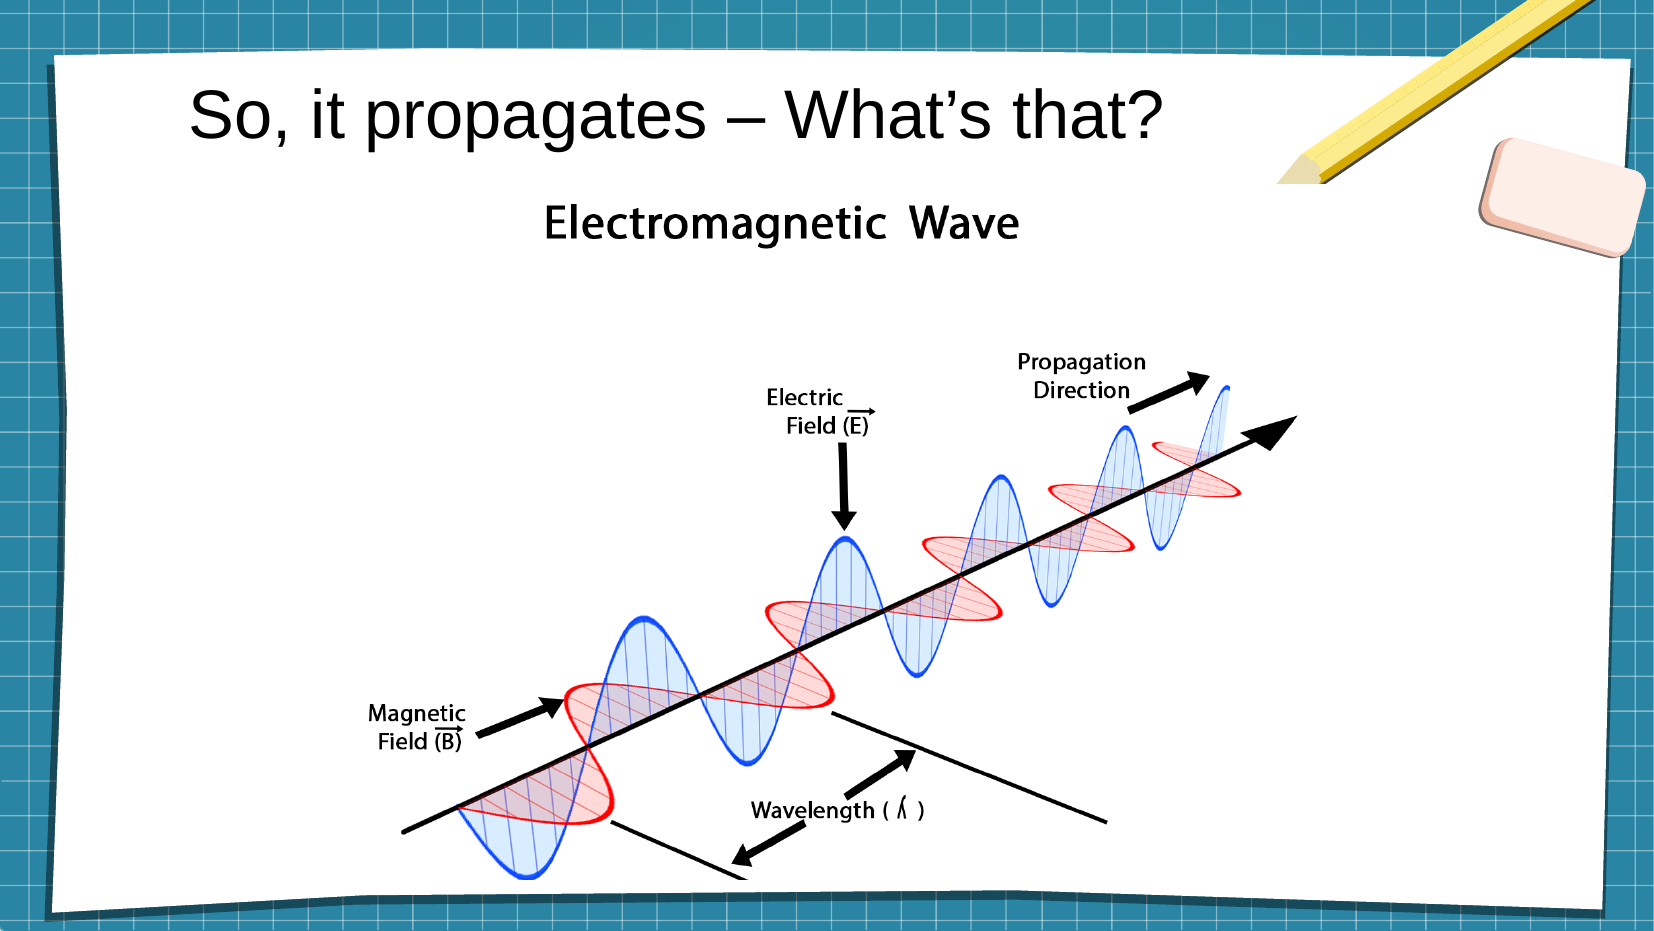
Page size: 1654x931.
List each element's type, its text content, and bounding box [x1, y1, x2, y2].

title So, it propagates – What’s that? [79, 37, 1276, 193]
picture [333, 184, 1332, 883]
